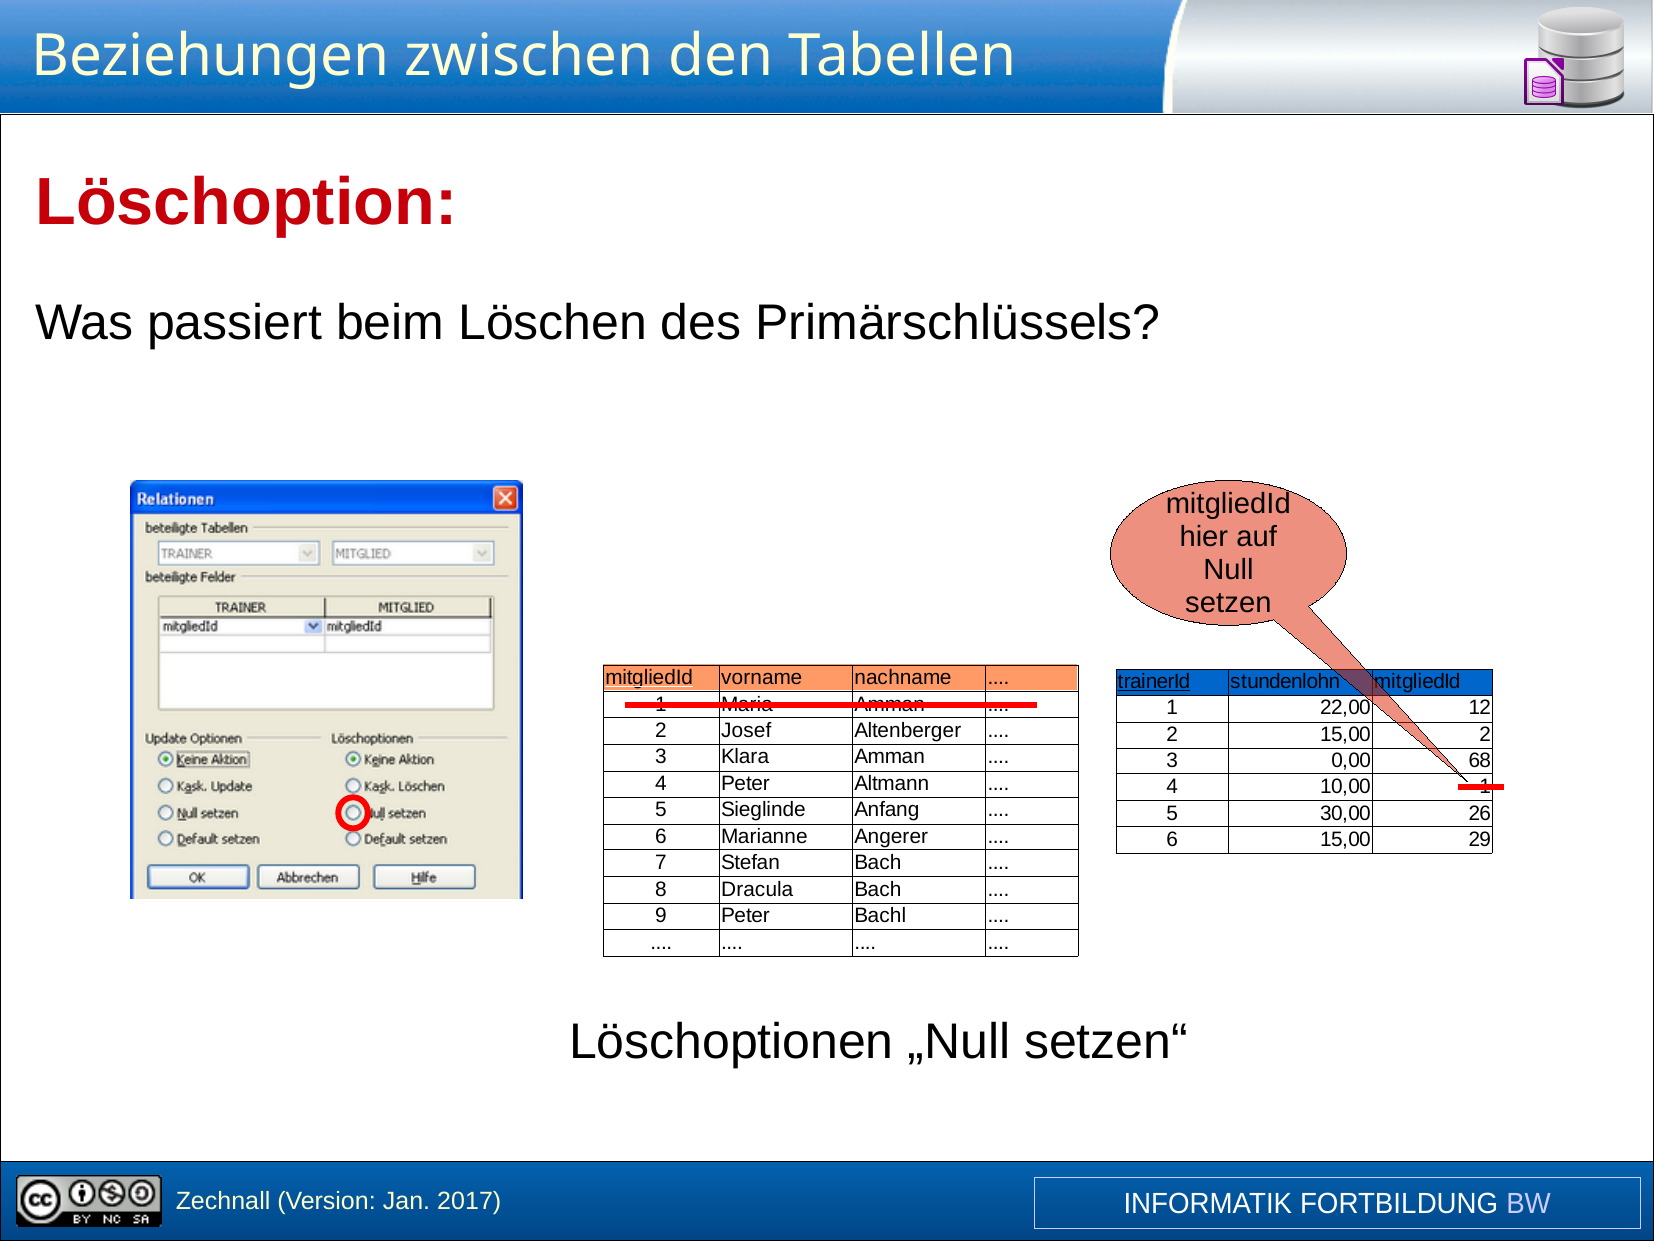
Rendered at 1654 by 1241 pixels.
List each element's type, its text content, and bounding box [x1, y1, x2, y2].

picture [16, 1175, 162, 1227]
chart [1115, 668, 1495, 856]
text_box Löschoptionen „Null setzen“ [340, 1005, 1432, 1077]
text_box Löschoption: Was passiert beim Löschen des Primärschlüssels? [20, 156, 1617, 396]
picture [0, 0, 1654, 113]
text_box mitgliedId hier auf Null setzen [1110, 480, 1468, 782]
picture [130, 480, 523, 899]
title Beziehungen zwischen den Tabellen [31, 14, 1151, 92]
chart [603, 664, 1081, 958]
